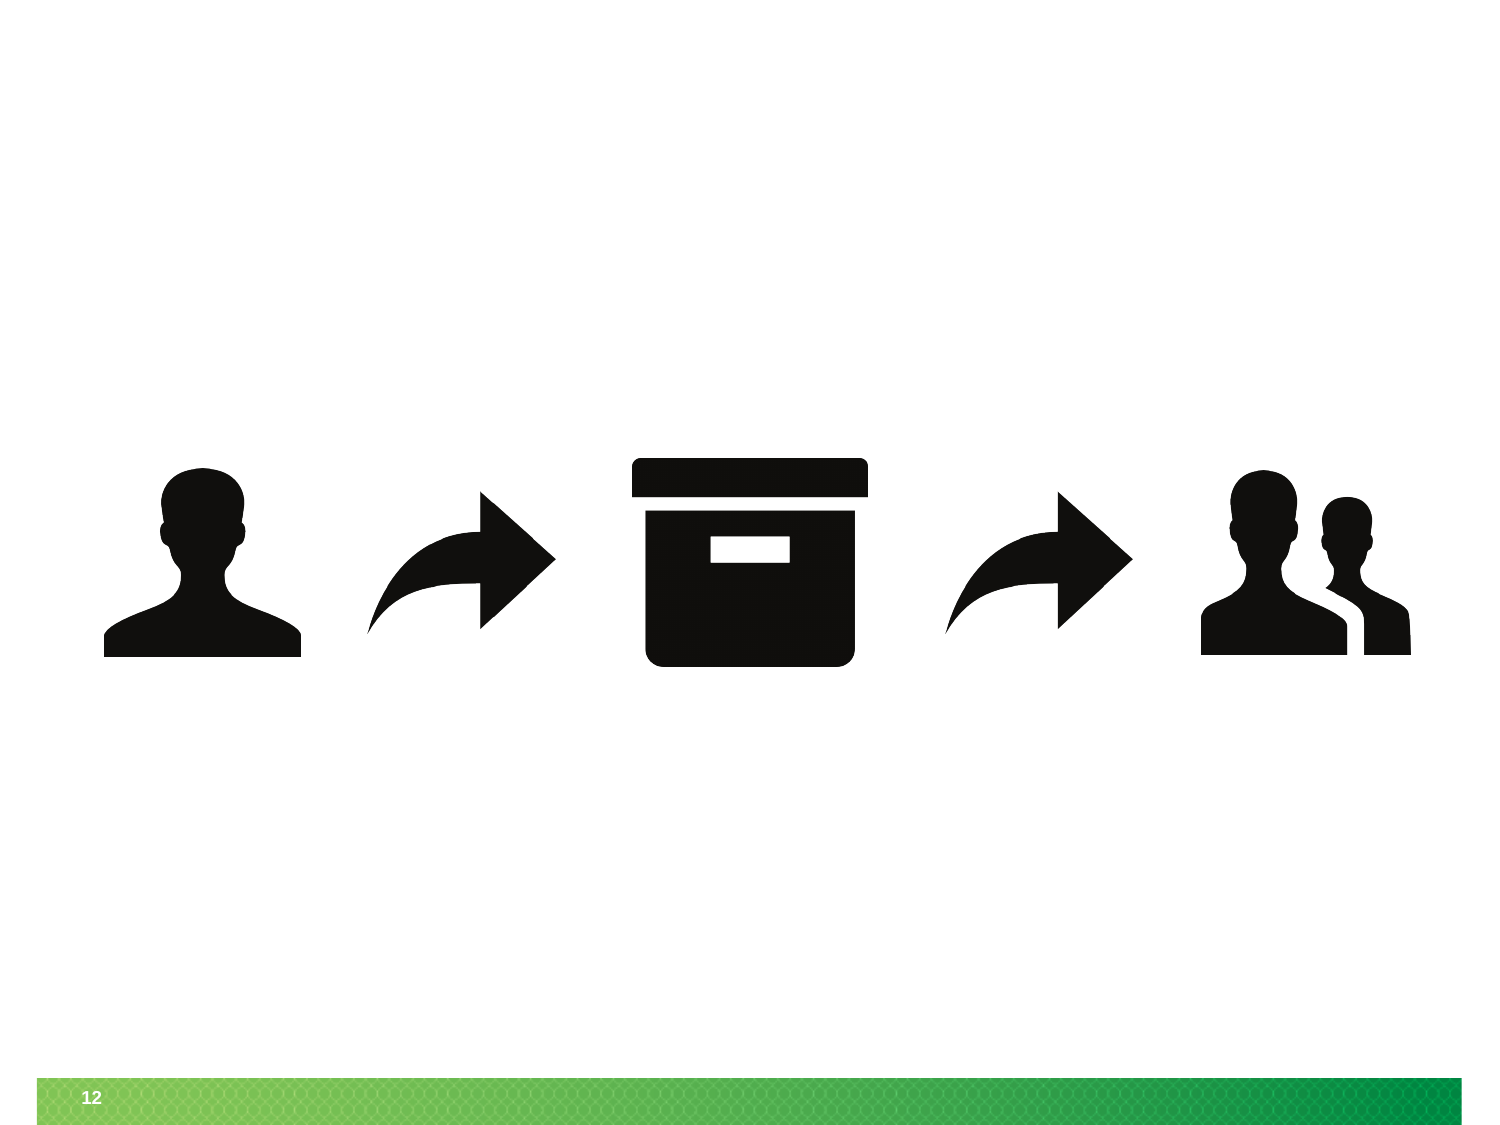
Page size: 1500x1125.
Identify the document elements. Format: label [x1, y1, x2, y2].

picture [632, 458, 868, 667]
picture [1201, 470, 1411, 655]
picture [36, 1078, 1462, 1125]
picture [367, 491, 556, 634]
picture [104, 468, 301, 657]
picture [945, 491, 1133, 634]
